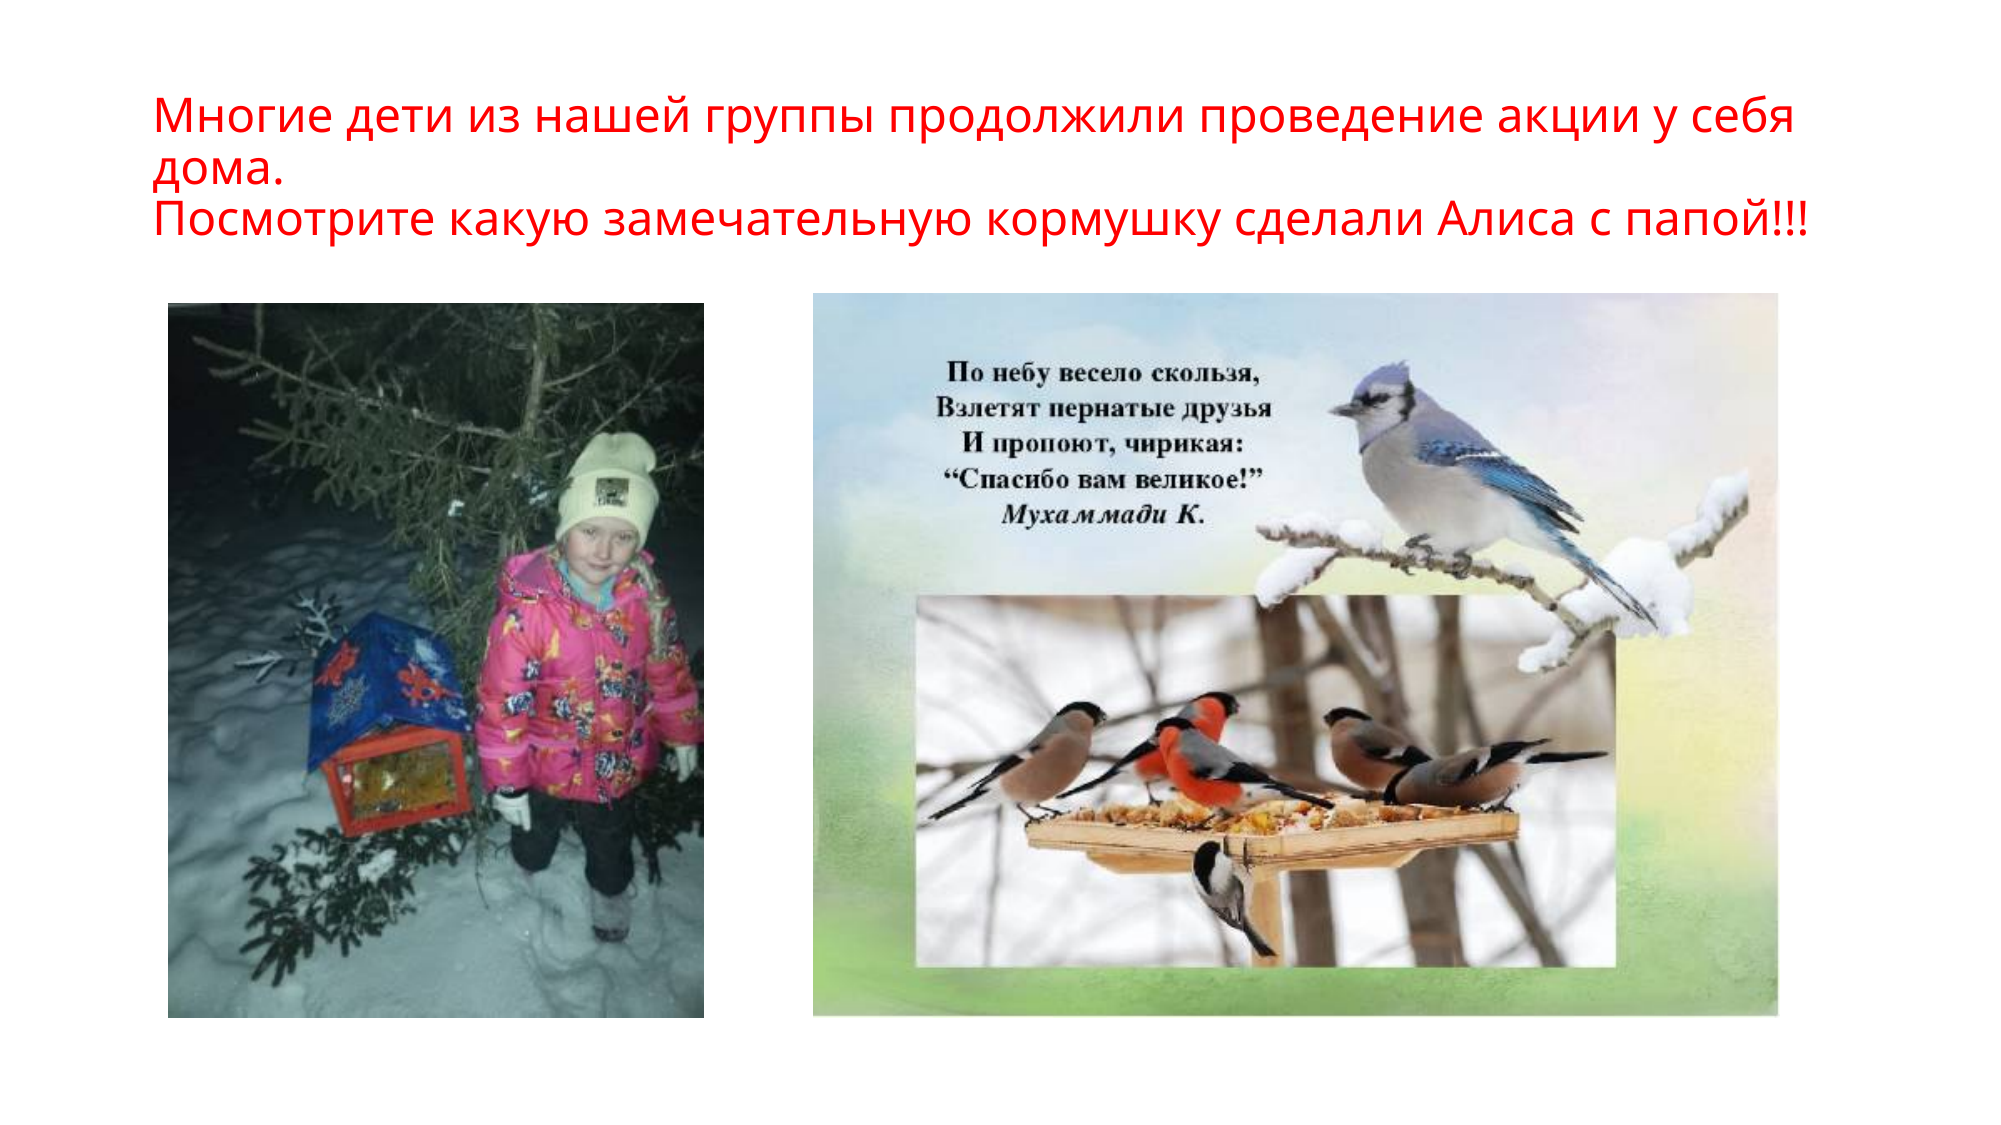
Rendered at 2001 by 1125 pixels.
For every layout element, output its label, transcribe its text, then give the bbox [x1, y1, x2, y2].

title Многие дети из нашей группы продолжили проведение акции у себя дома. Посмотрите какую замечательную кормушку сделали Алиса с папой!!! [137, 59, 1863, 278]
picture [813, 293, 1780, 1018]
picture [168, 303, 704, 1018]
